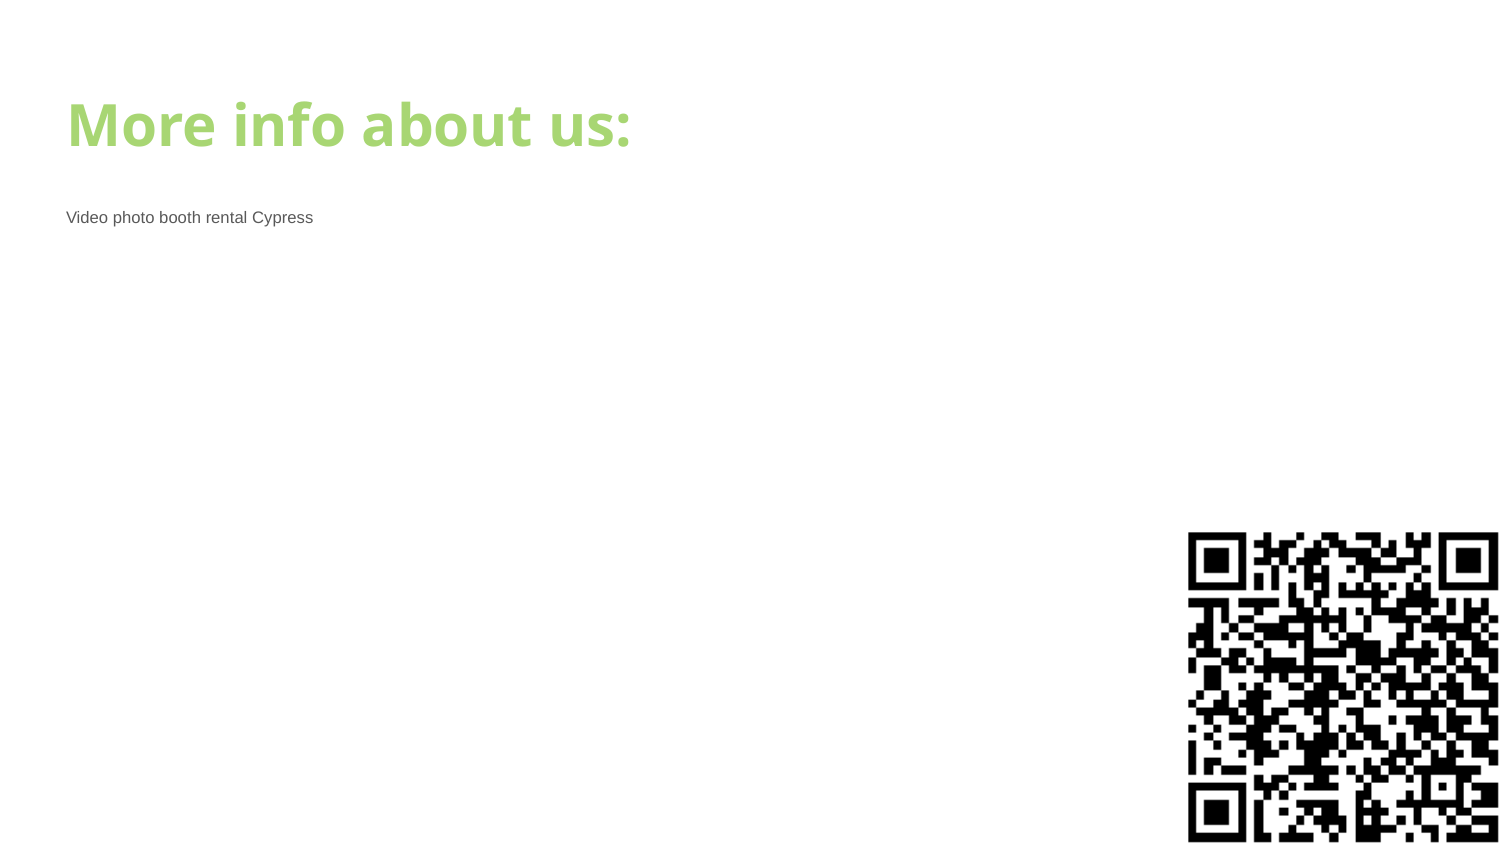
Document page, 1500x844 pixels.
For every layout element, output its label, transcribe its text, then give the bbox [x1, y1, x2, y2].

title More info about us: [51, 72, 1449, 167]
list Video photo booth rental Cypress [51, 189, 1449, 750]
picture [1187, 531, 1500, 844]
